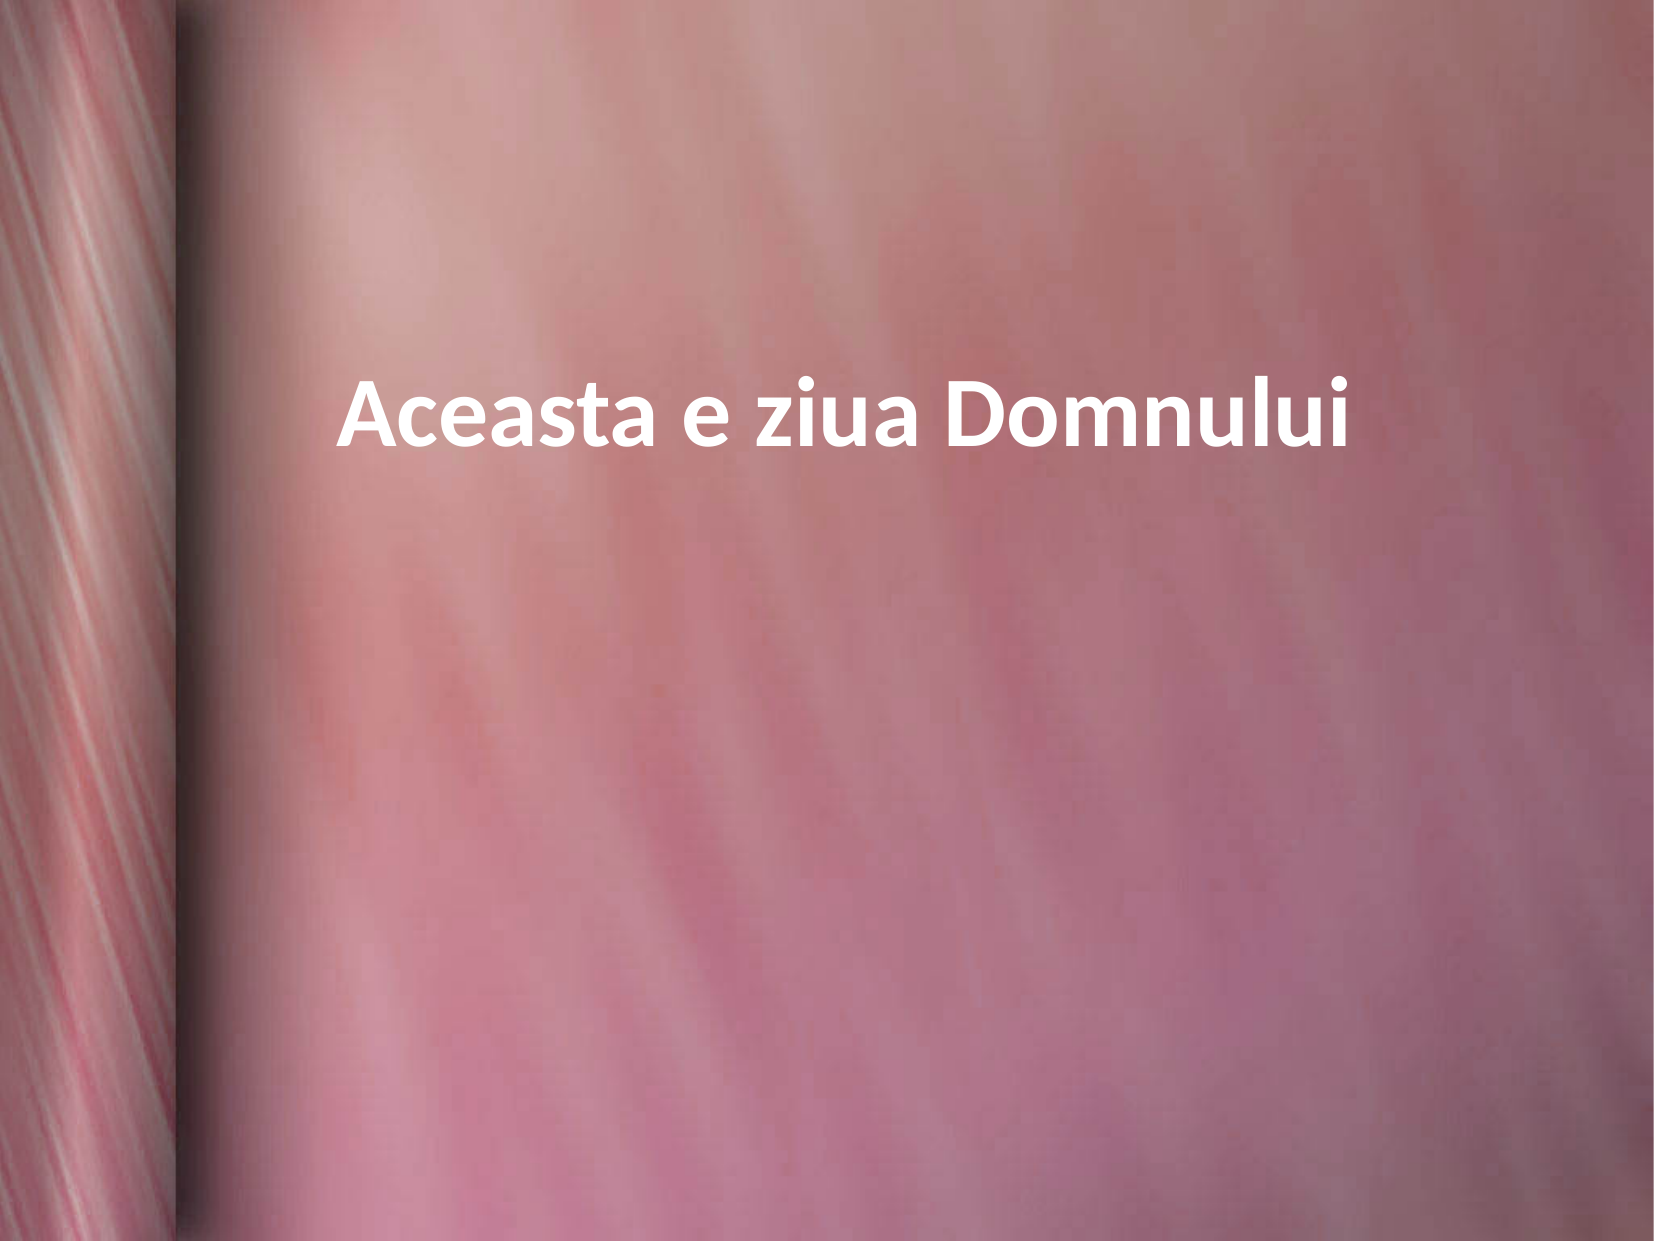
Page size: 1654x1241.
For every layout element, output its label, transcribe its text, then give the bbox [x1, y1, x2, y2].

picture [0, 0, 1654, 1241]
text_box Aceasta e ziua Domnului [321, 364, 1440, 510]
